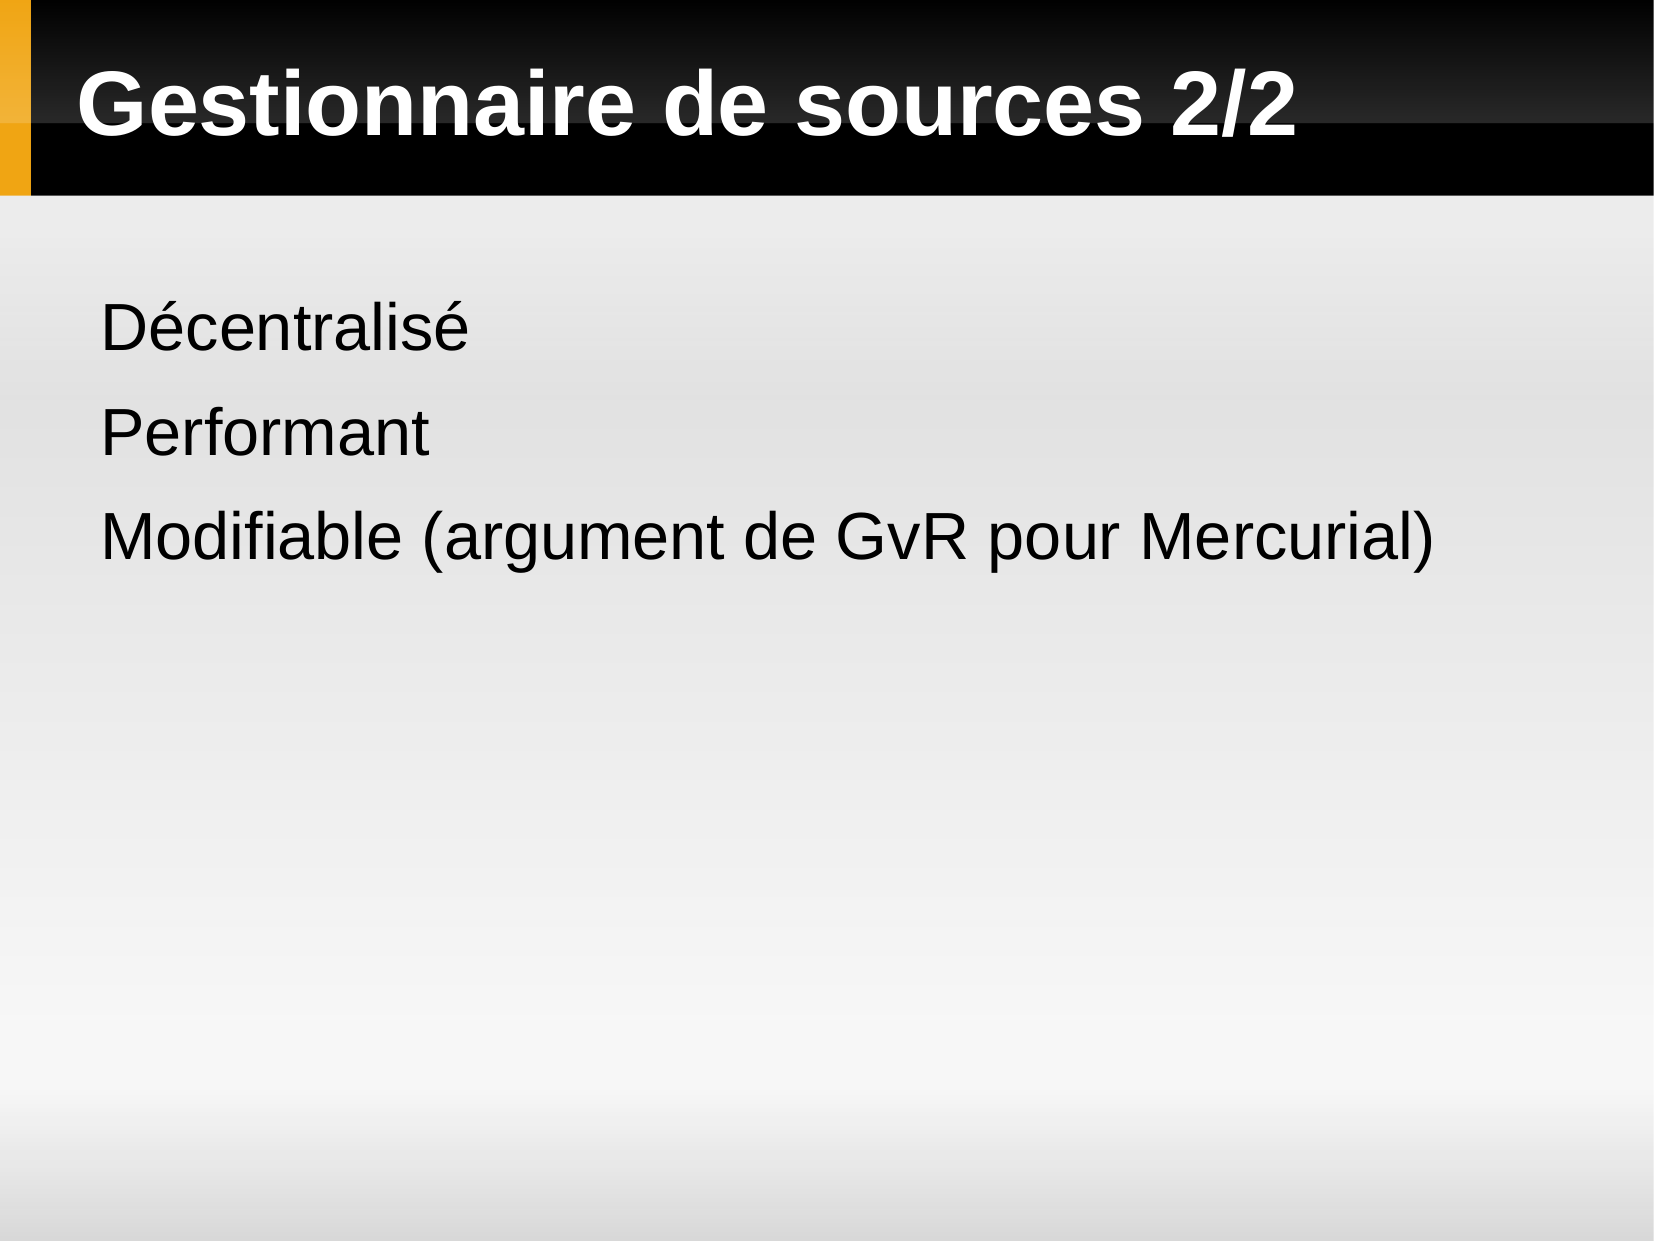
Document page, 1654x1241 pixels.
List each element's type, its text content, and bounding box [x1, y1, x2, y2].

picture [0, 0, 1654, 1241]
list Décentralisé Performant Modifiable (argument de GvR pour Mercurial) [82, 290, 1571, 1094]
title Gestionnaire de sources 2/2 [76, 7, 1565, 200]
